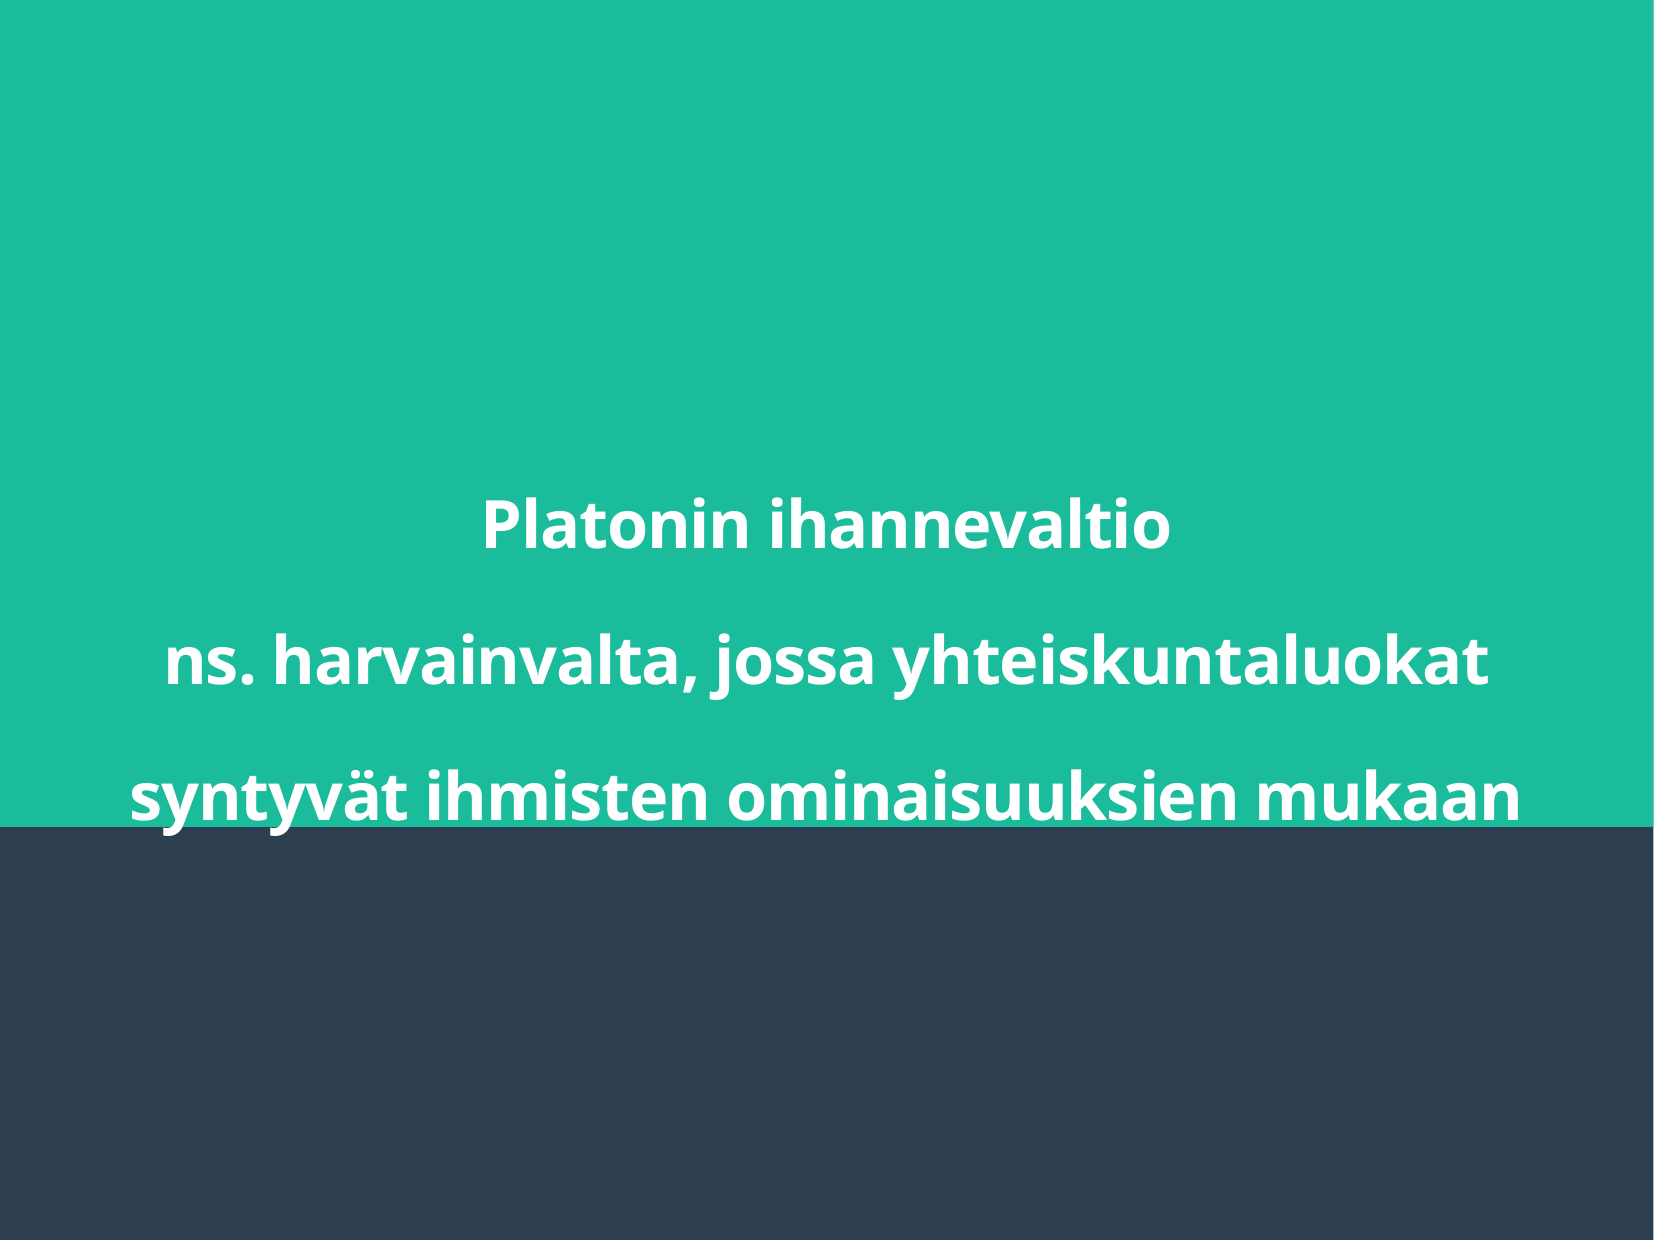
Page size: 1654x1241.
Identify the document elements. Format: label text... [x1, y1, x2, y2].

title Platonin ihannevaltio ns. harvainvalta, jossa yhteiskuntaluokat syntyvät ihmisten ominaisuuksien mukaan [59, 362, 1595, 910]
